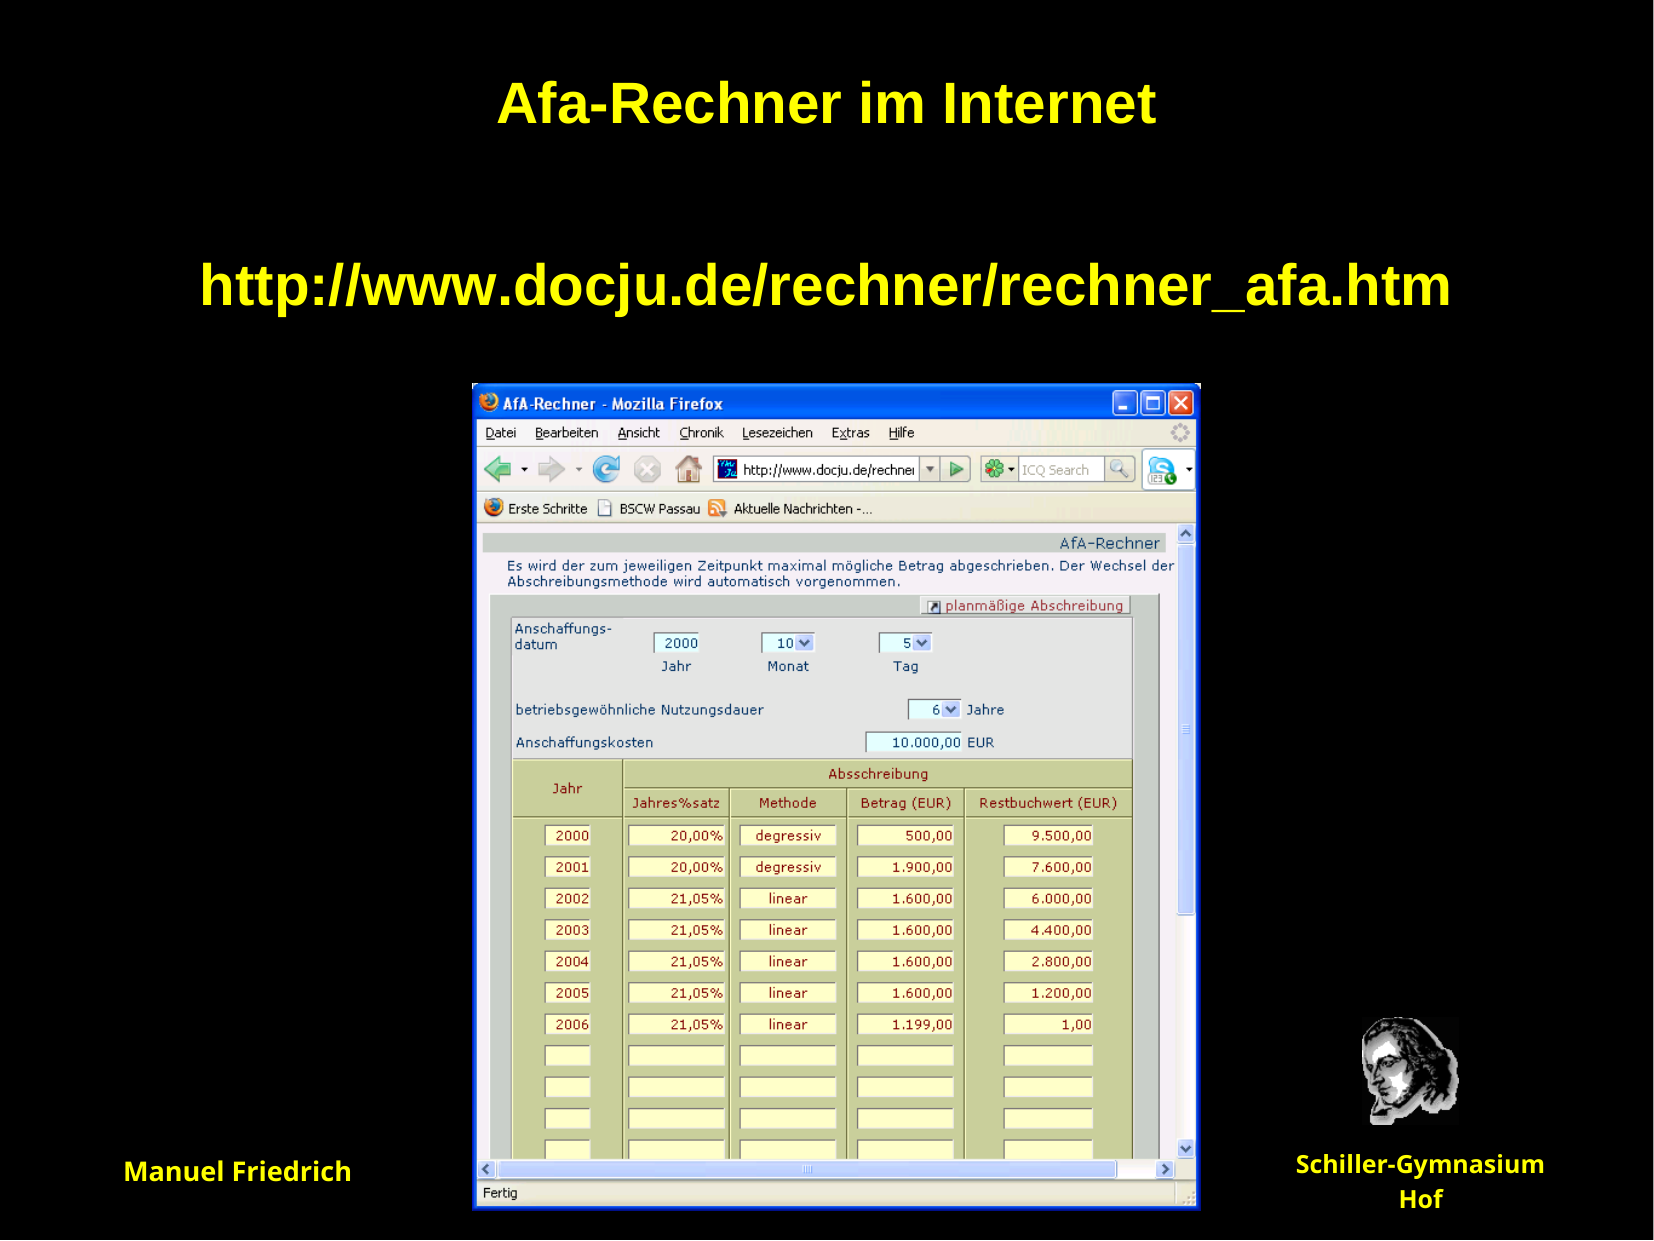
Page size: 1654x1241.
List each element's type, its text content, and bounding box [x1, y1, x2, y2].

picture [472, 383, 1201, 1211]
text_box Schiller-Gymnasium Hof [1295, 1145, 1546, 1216]
picture [1362, 1017, 1459, 1126]
text_box Afa-Rechner im Internet http://www.docju.de/rechner/rechner_afa.htm [199, 75, 1454, 439]
text_box Manuel Friedrich [123, 1151, 353, 1191]
